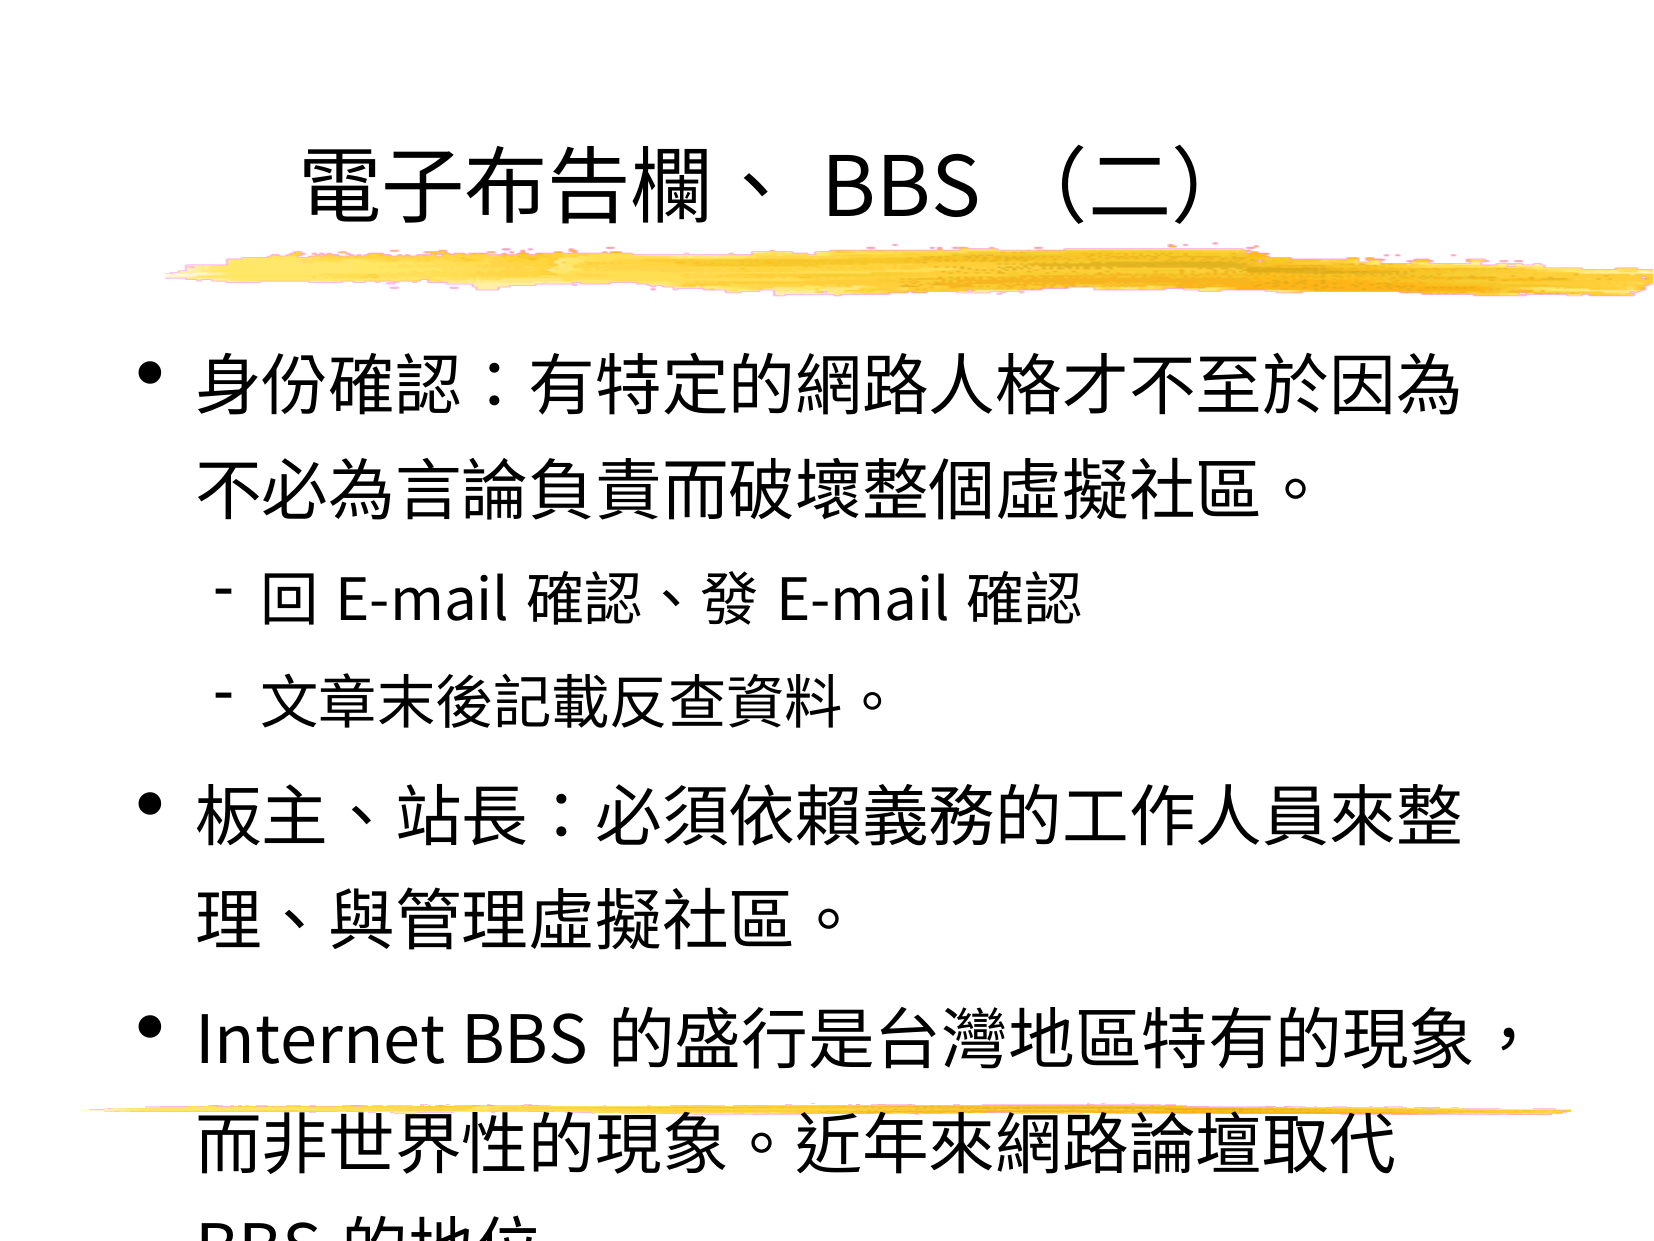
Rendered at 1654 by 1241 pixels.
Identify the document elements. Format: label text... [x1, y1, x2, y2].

picture [1530, 1102, 1571, 1117]
picture [165, 237, 1654, 308]
picture [82, 1102, 124, 1117]
list 身份確認：有特定的網路人格才不至於因為不必為言論負責而破壞整個虛擬社區。 回E-mail確認、發E-mail確認 文章末後記載反查資料。 板主、站長：必須依賴義務的工作人員來整理、與管理虛擬社區。 Internet BBS的盛行是台灣地區特有的現象，而非世界性的現象。近年來網路論壇取代 BBS的地位 [124, 316, 1530, 1126]
title 電子布告欄、BBS（二） [73, 41, 1479, 249]
